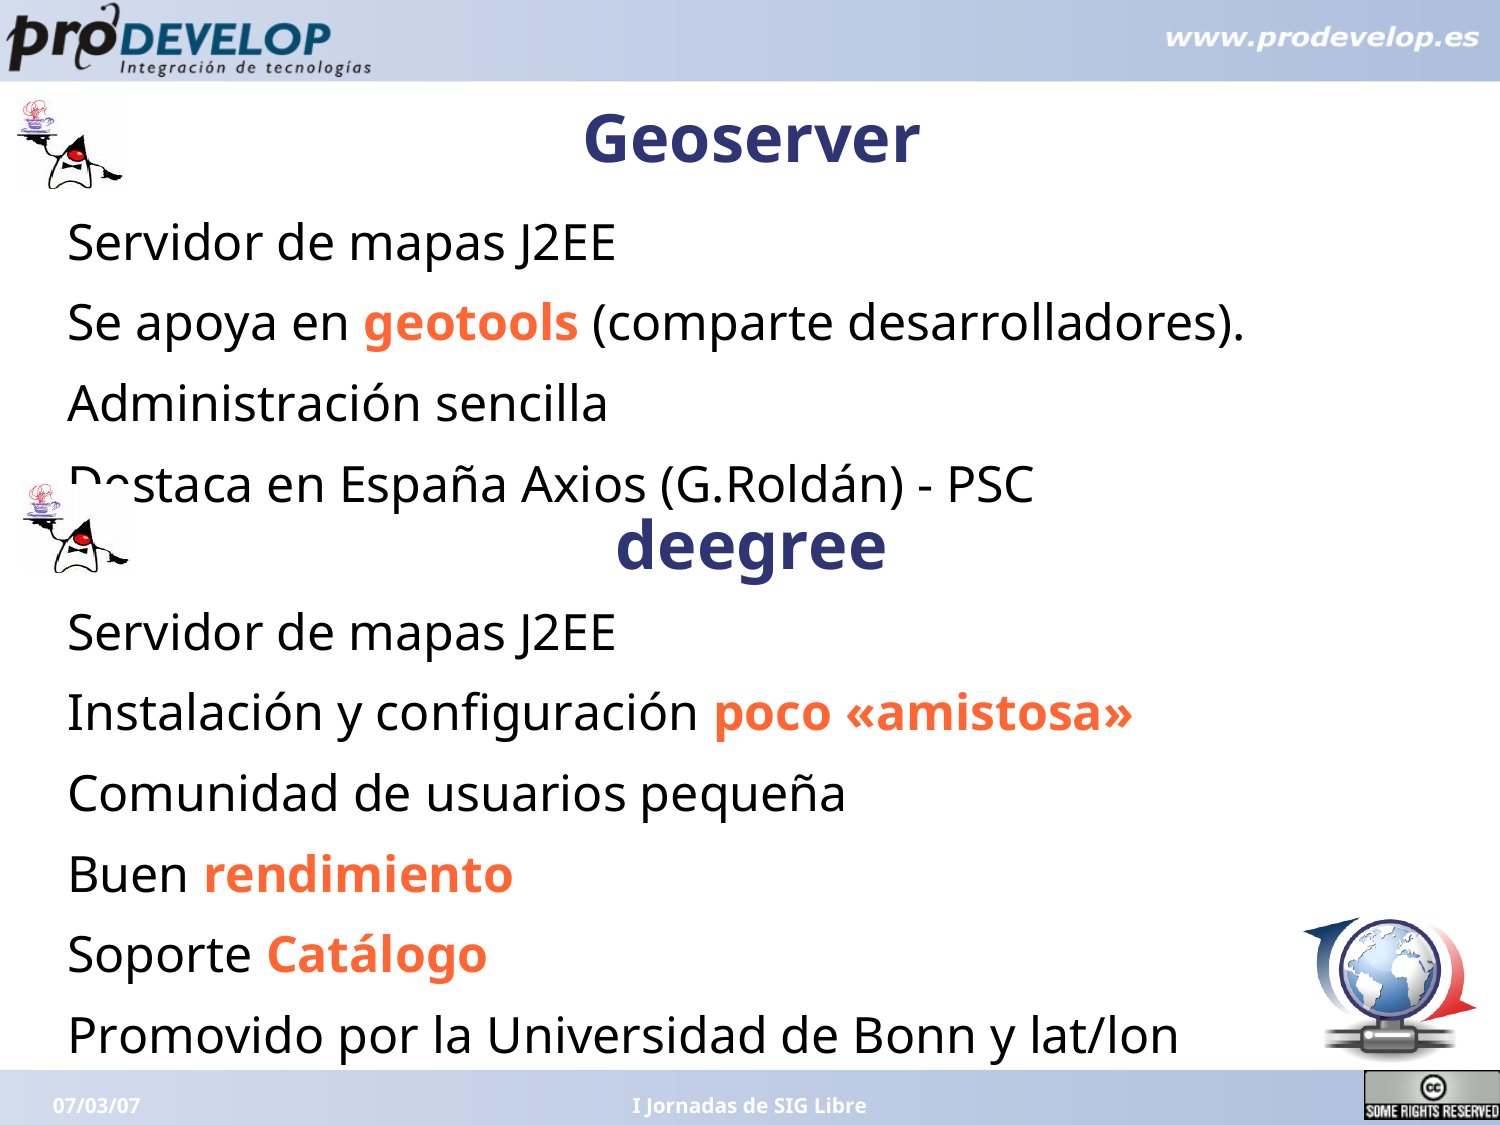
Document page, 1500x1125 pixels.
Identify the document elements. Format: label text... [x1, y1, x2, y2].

list Servidor de mapas J2EE Se apoya en geotools (comparte desarrolladores). Administración sencilla Destaca en España Axios (G.Roldán) - PSC [67, 206, 1418, 484]
title Geoserver [76, 50, 1427, 223]
picture [0, 0, 1500, 1125]
title deegree [76, 457, 1427, 631]
list Servidor de mapas J2EE Instalación y configuración poco «amistosa» Comunidad de usuarios pequeña Buen rendimiento Soporte Catálogo Promovido por la Universidad de Bonn y lat/lon [67, 596, 1418, 1000]
